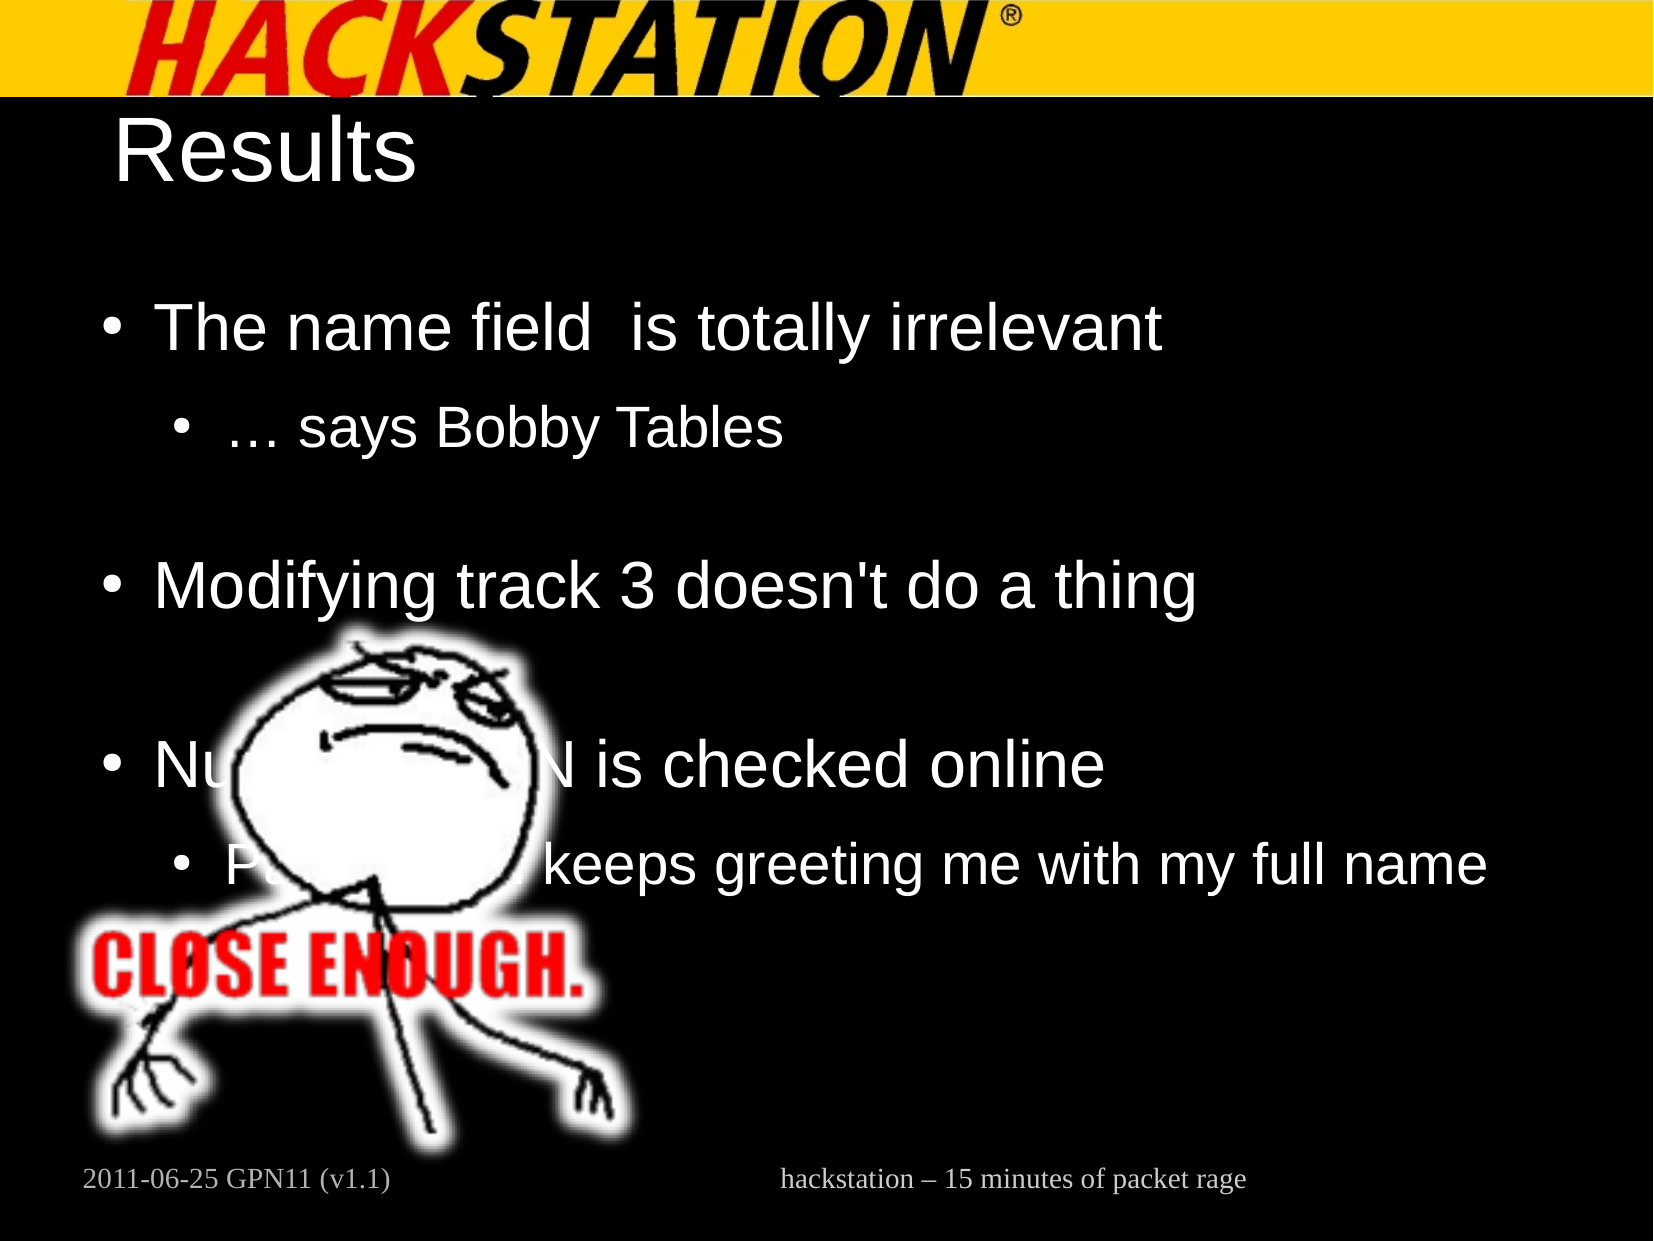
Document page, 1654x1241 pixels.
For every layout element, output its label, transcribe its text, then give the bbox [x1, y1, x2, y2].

picture [0, 611, 713, 1165]
list The name field is totally irrelevant … says Bobby Tables Modifying track 3 doesn't do a thing Number + PIN is checked online Packstation keeps greeting me with my full name [82, 290, 1571, 1109]
title Results [112, 75, 1571, 226]
picture [0, 0, 1653, 97]
